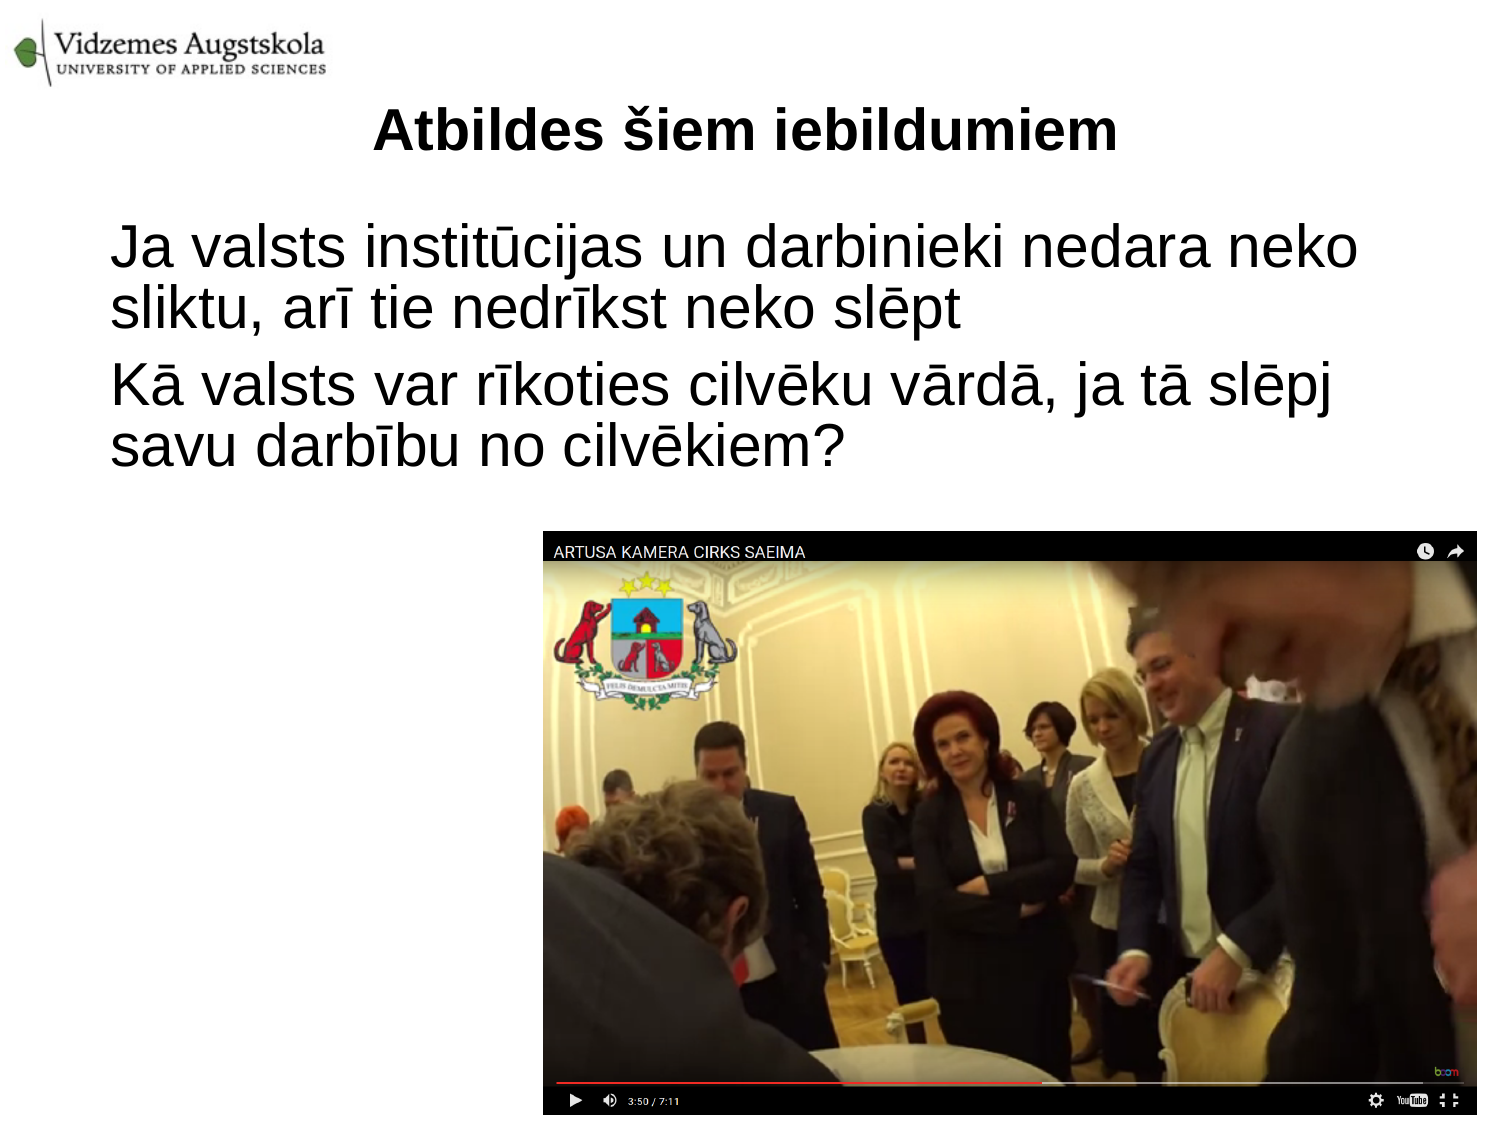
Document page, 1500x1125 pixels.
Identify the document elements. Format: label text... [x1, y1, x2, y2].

picture [543, 531, 1477, 1115]
title Atbildes šiem iebildumiem [85, 87, 1372, 177]
list Ja valsts institūcijas un darbinieki nedara neko sliktu, arī tie nedrīkst neko slēpt Kā valsts var rīkoties cilvēku vārdā, ja tā slēpj savu darbību no cilvēkiem? [74, 214, 1424, 1004]
picture [5, 2, 334, 102]
